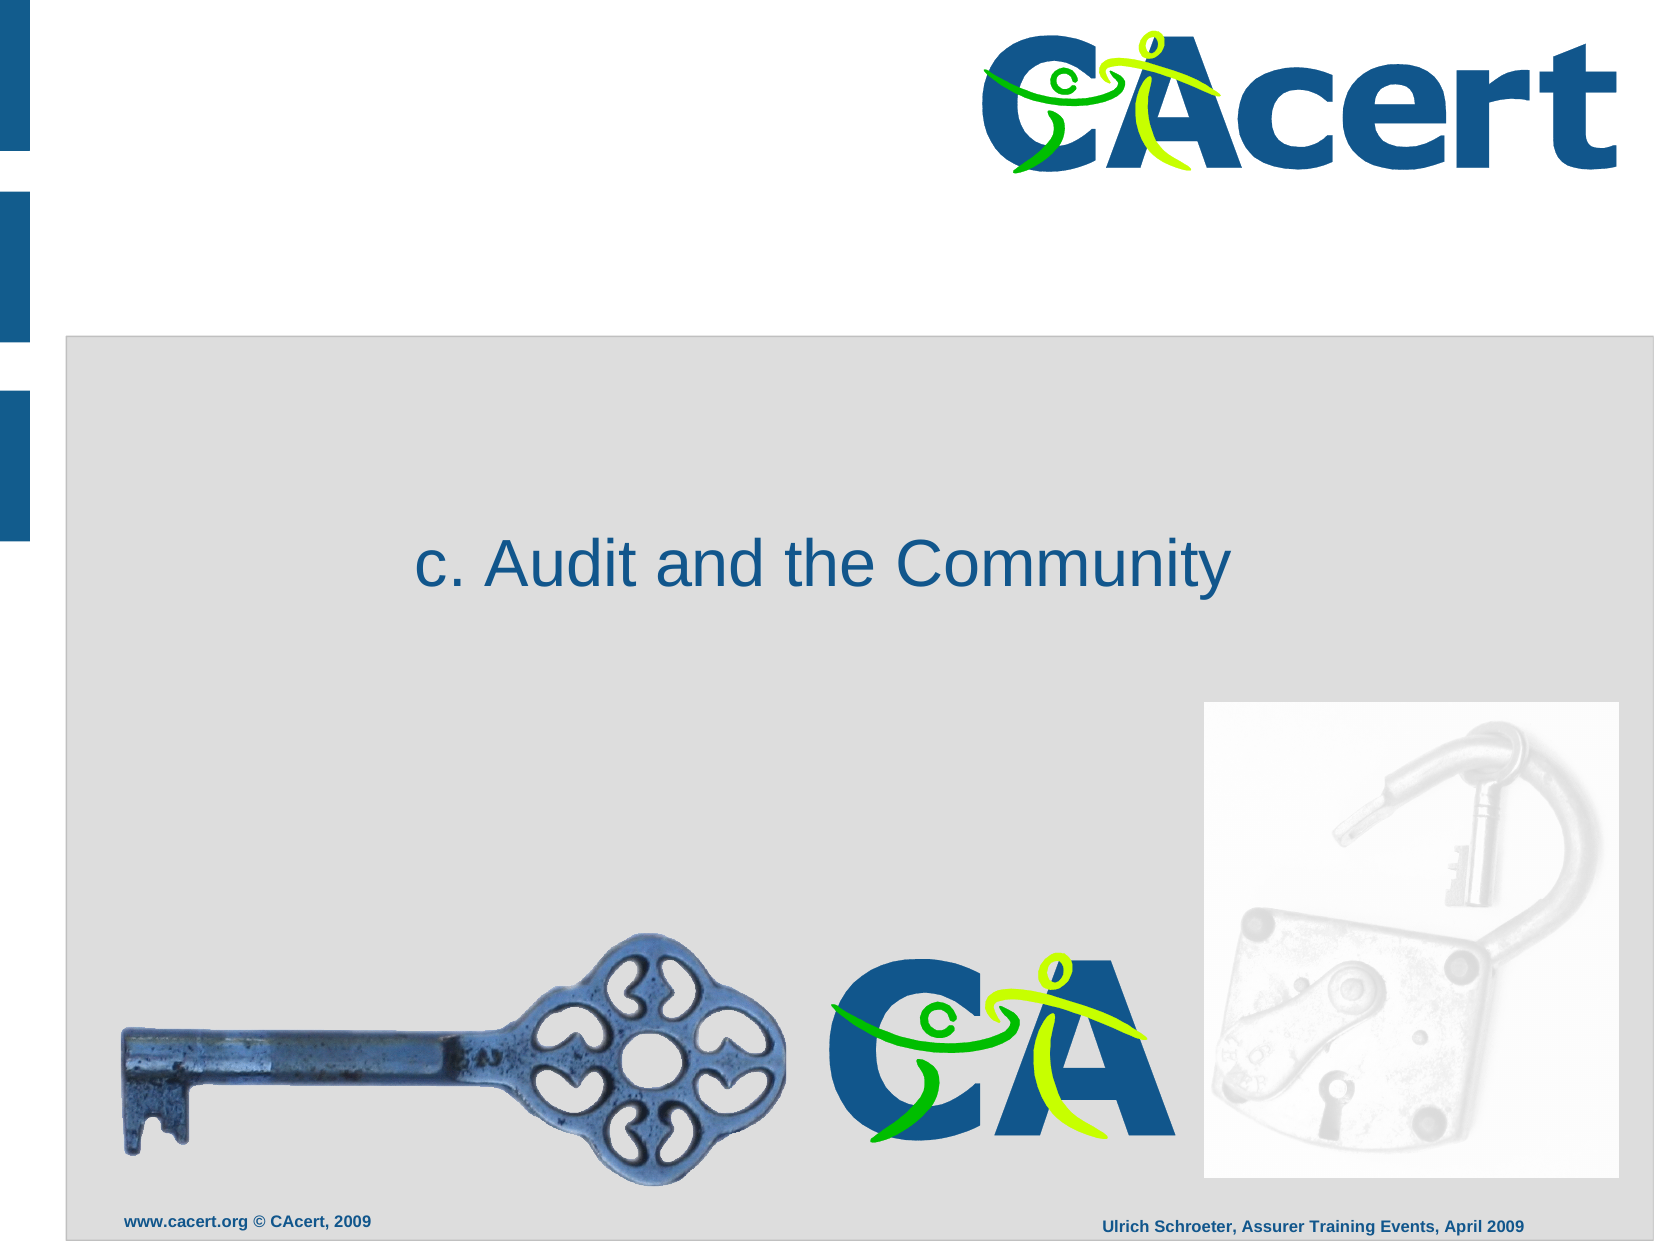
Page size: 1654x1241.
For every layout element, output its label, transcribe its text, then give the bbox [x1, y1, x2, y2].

title c. Audit and the Community [118, 442, 1530, 601]
picture [106, 915, 800, 1203]
picture [1204, 702, 1619, 1178]
picture [826, 950, 1177, 1145]
